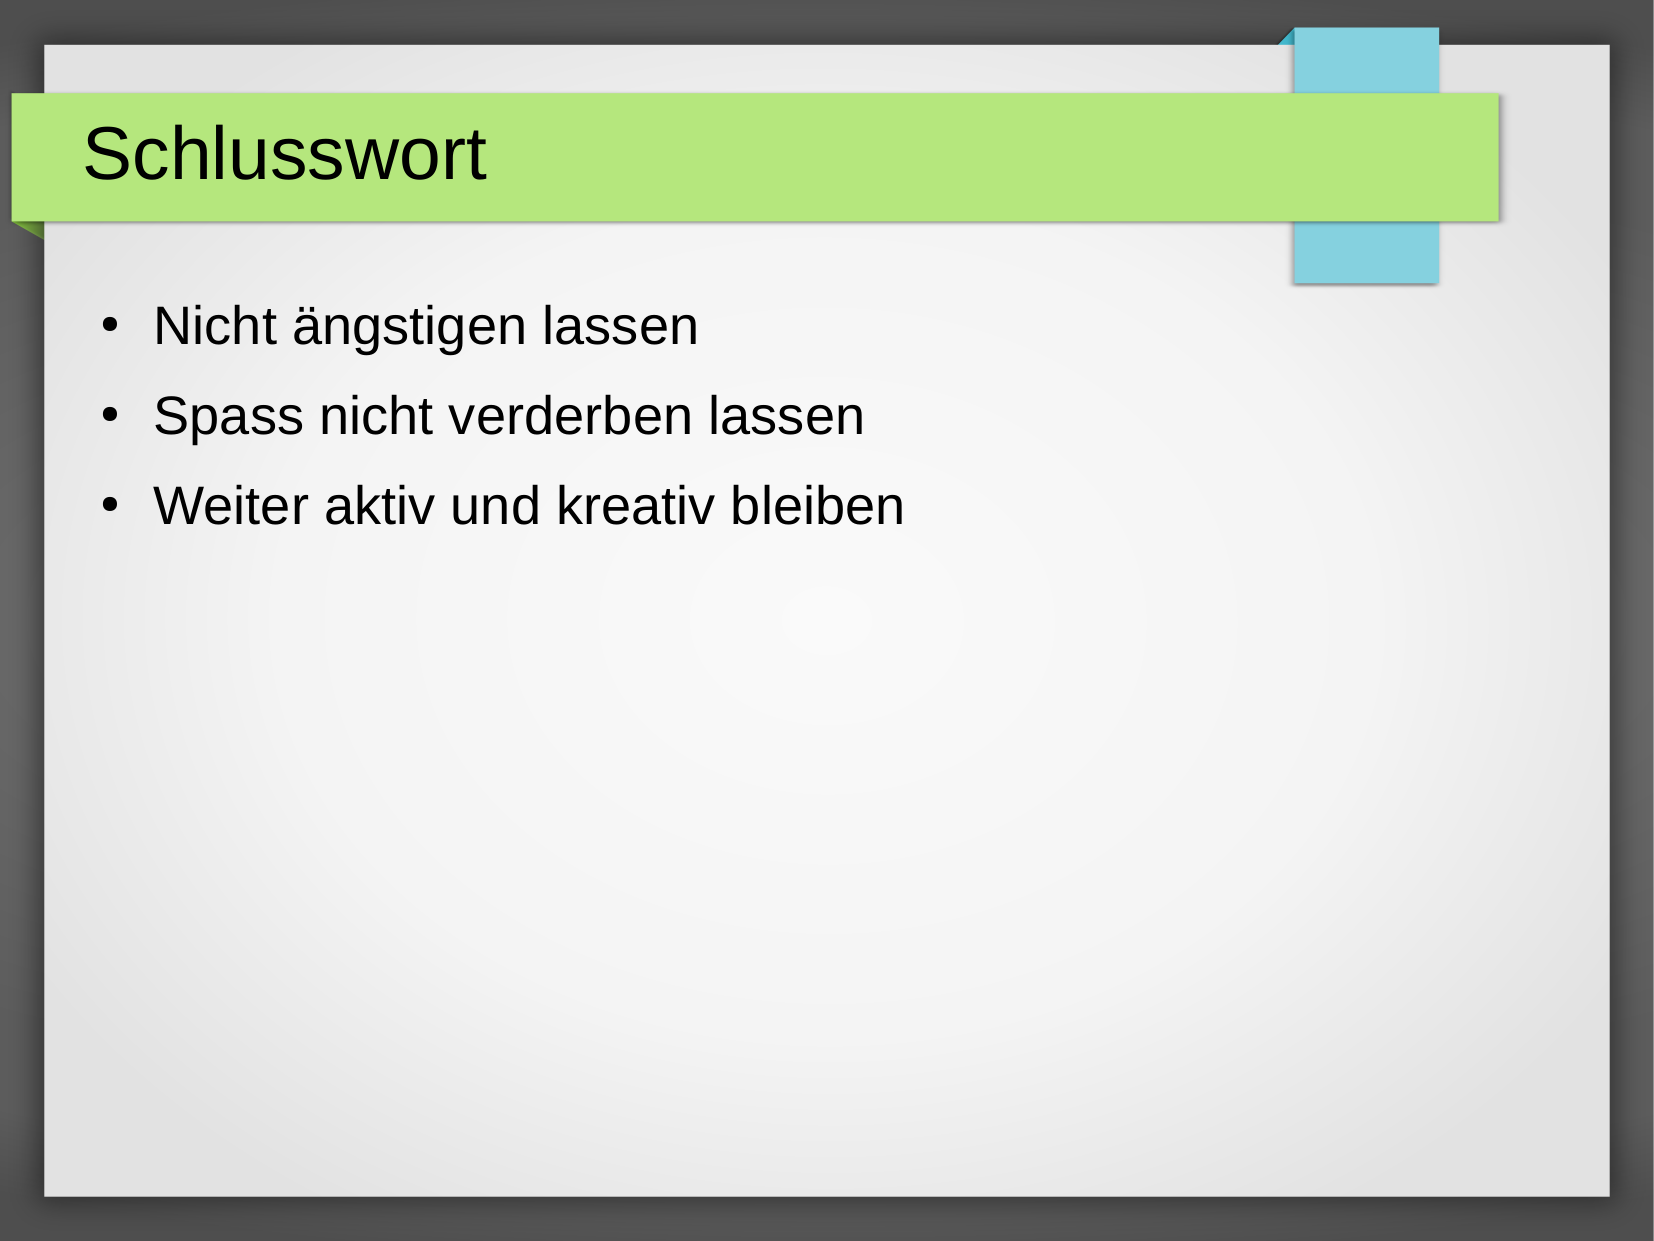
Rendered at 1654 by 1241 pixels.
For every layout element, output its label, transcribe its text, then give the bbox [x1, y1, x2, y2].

title Schlusswort [82, 94, 1264, 213]
picture [0, 0, 1654, 1241]
list Nicht ängstigen lassen Spass nicht verderben lassen Weiter aktiv und kreativ bleiben [82, 295, 1571, 1015]
